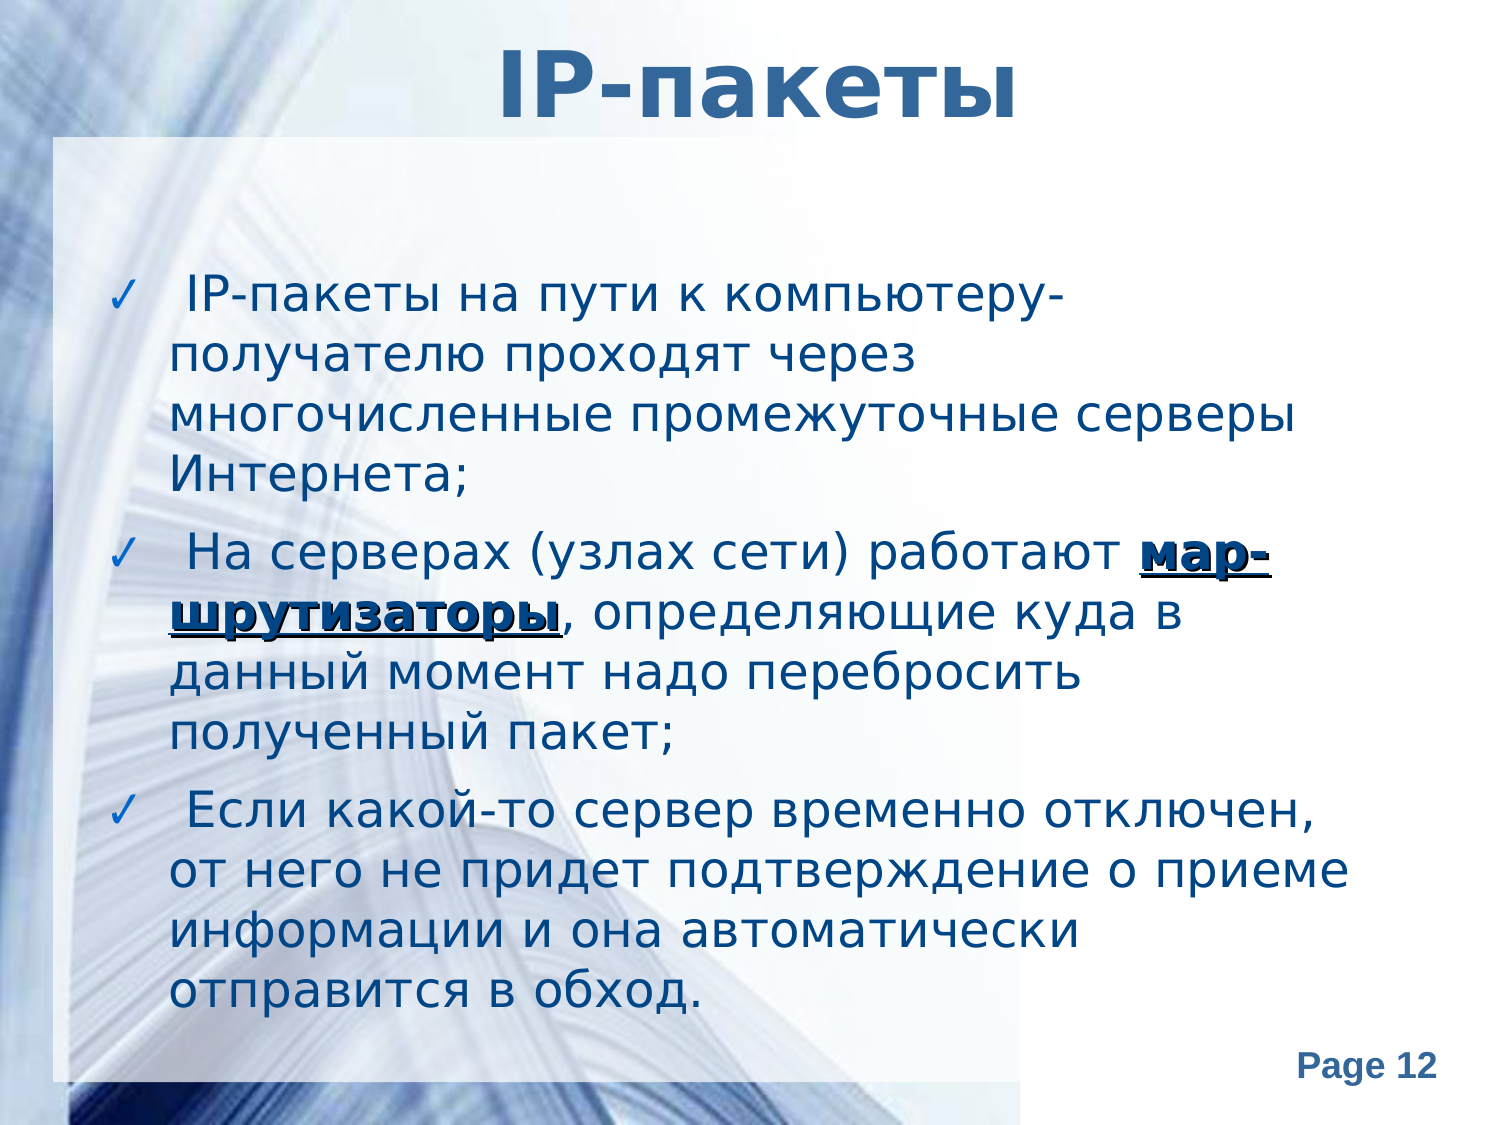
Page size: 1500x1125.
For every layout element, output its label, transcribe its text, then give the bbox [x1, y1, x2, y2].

picture [0, 0, 1500, 1125]
text_box IP-пакеты на пути к компьютеру-получателю проходят через многочисленные промежуточные серверы Интернета; На серверах (узлах сети) работают мар-шрутизаторы, определяющие куда в данный момент надо перебросить полученный пакет; Если какой-то сервер временно отключен, от него не придет подтверждение о приеме информации и она автоматически отправится в обход. [94, 193, 1394, 601]
text_box IP-пакеты [481, 18, 1069, 144]
